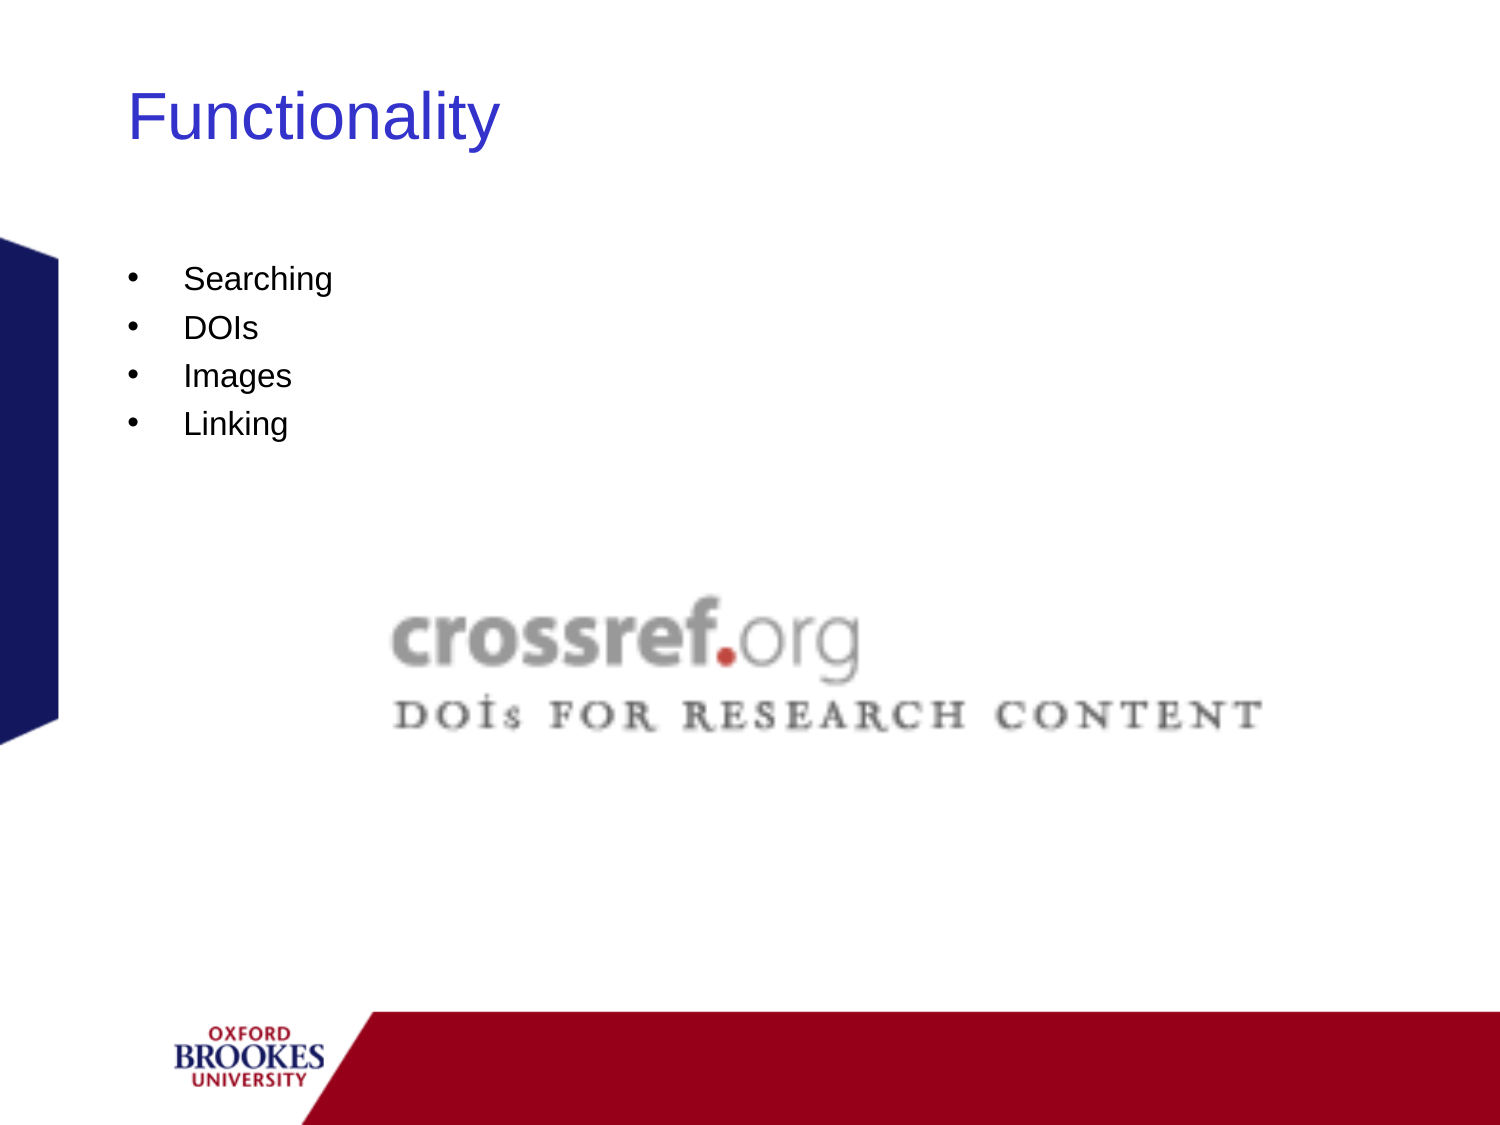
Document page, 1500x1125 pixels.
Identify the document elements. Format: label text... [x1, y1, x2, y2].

list Searching DOIs Images Linking [112, 249, 738, 1001]
picture [0, 0, 1500, 1125]
title Functionality [112, 56, 1388, 170]
